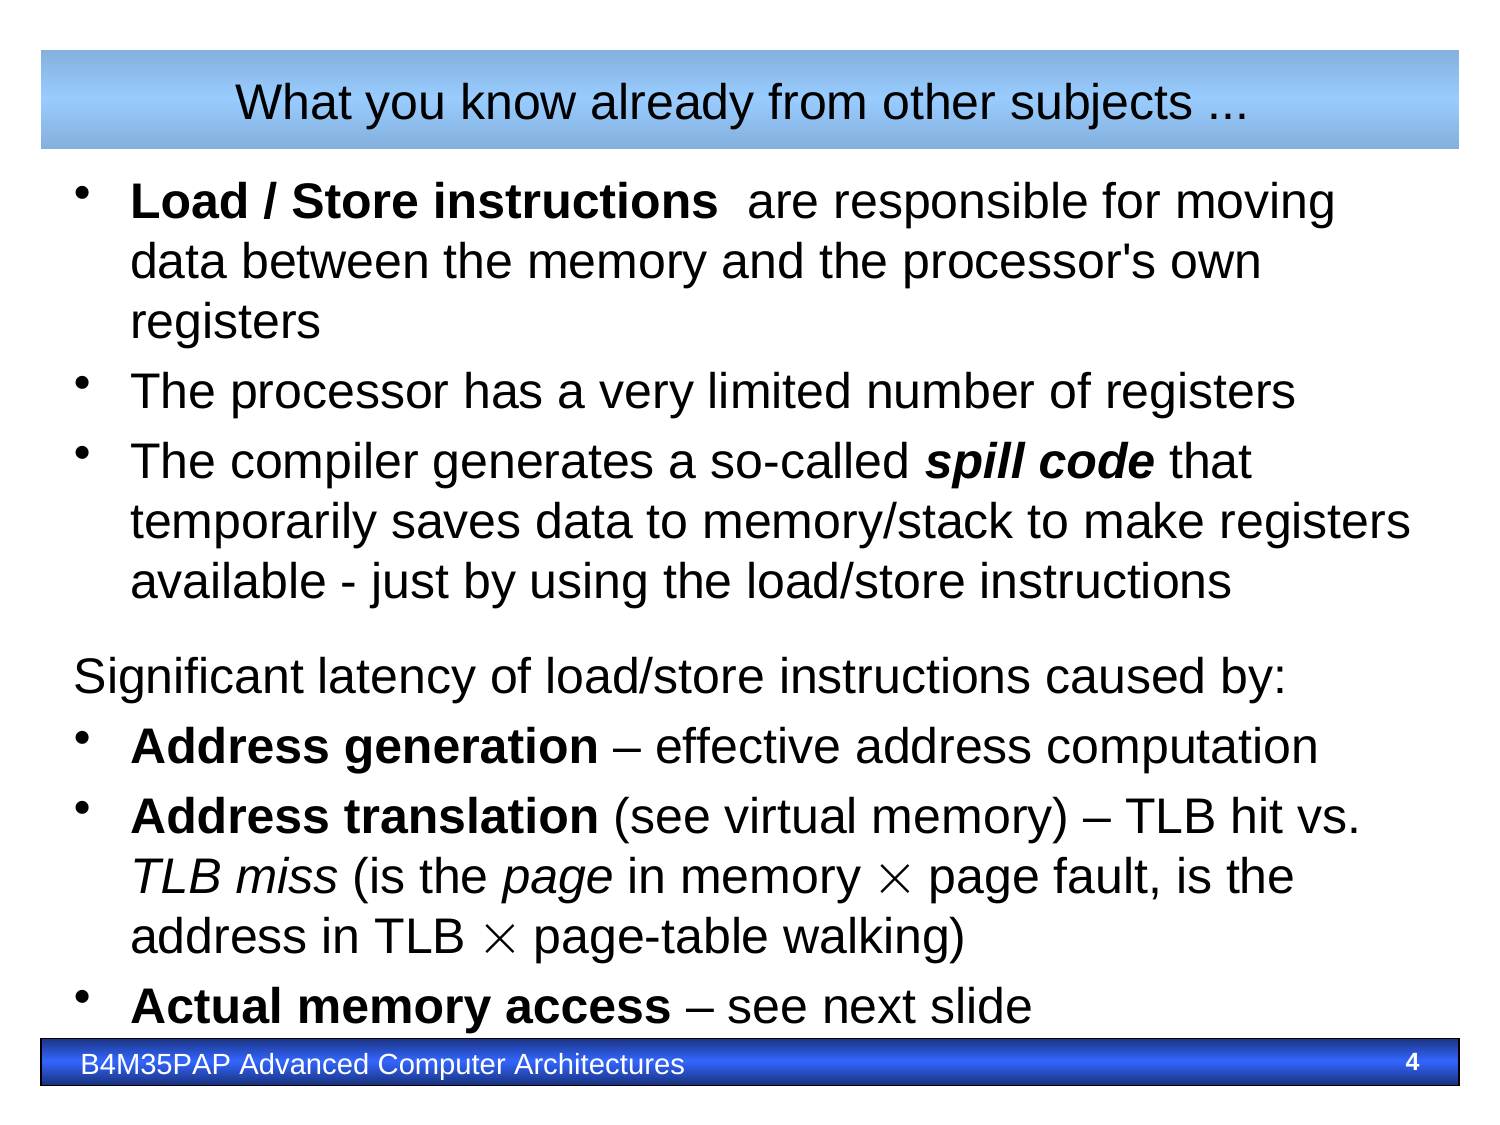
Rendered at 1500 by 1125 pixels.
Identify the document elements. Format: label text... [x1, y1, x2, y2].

list Load / Store instructions are responsible for moving data between the memory and the processor's own registers The processor has a very limited number of registers The compiler generates a so-called spill code that temporarily saves data to memory/stack to make registers available - just by using the load/store instructions Significant latency of load/store instructions caused by: Address generation – effective address computation Address translation (see virtual memory) – TLB hit vs. TLB miss (is the page in memory × page fault, is the address in TLB × page-table walking) Actual memory access – see next slide [58, 160, 1454, 1032]
title What you know already from other subjects ... [41, 50, 1459, 149]
